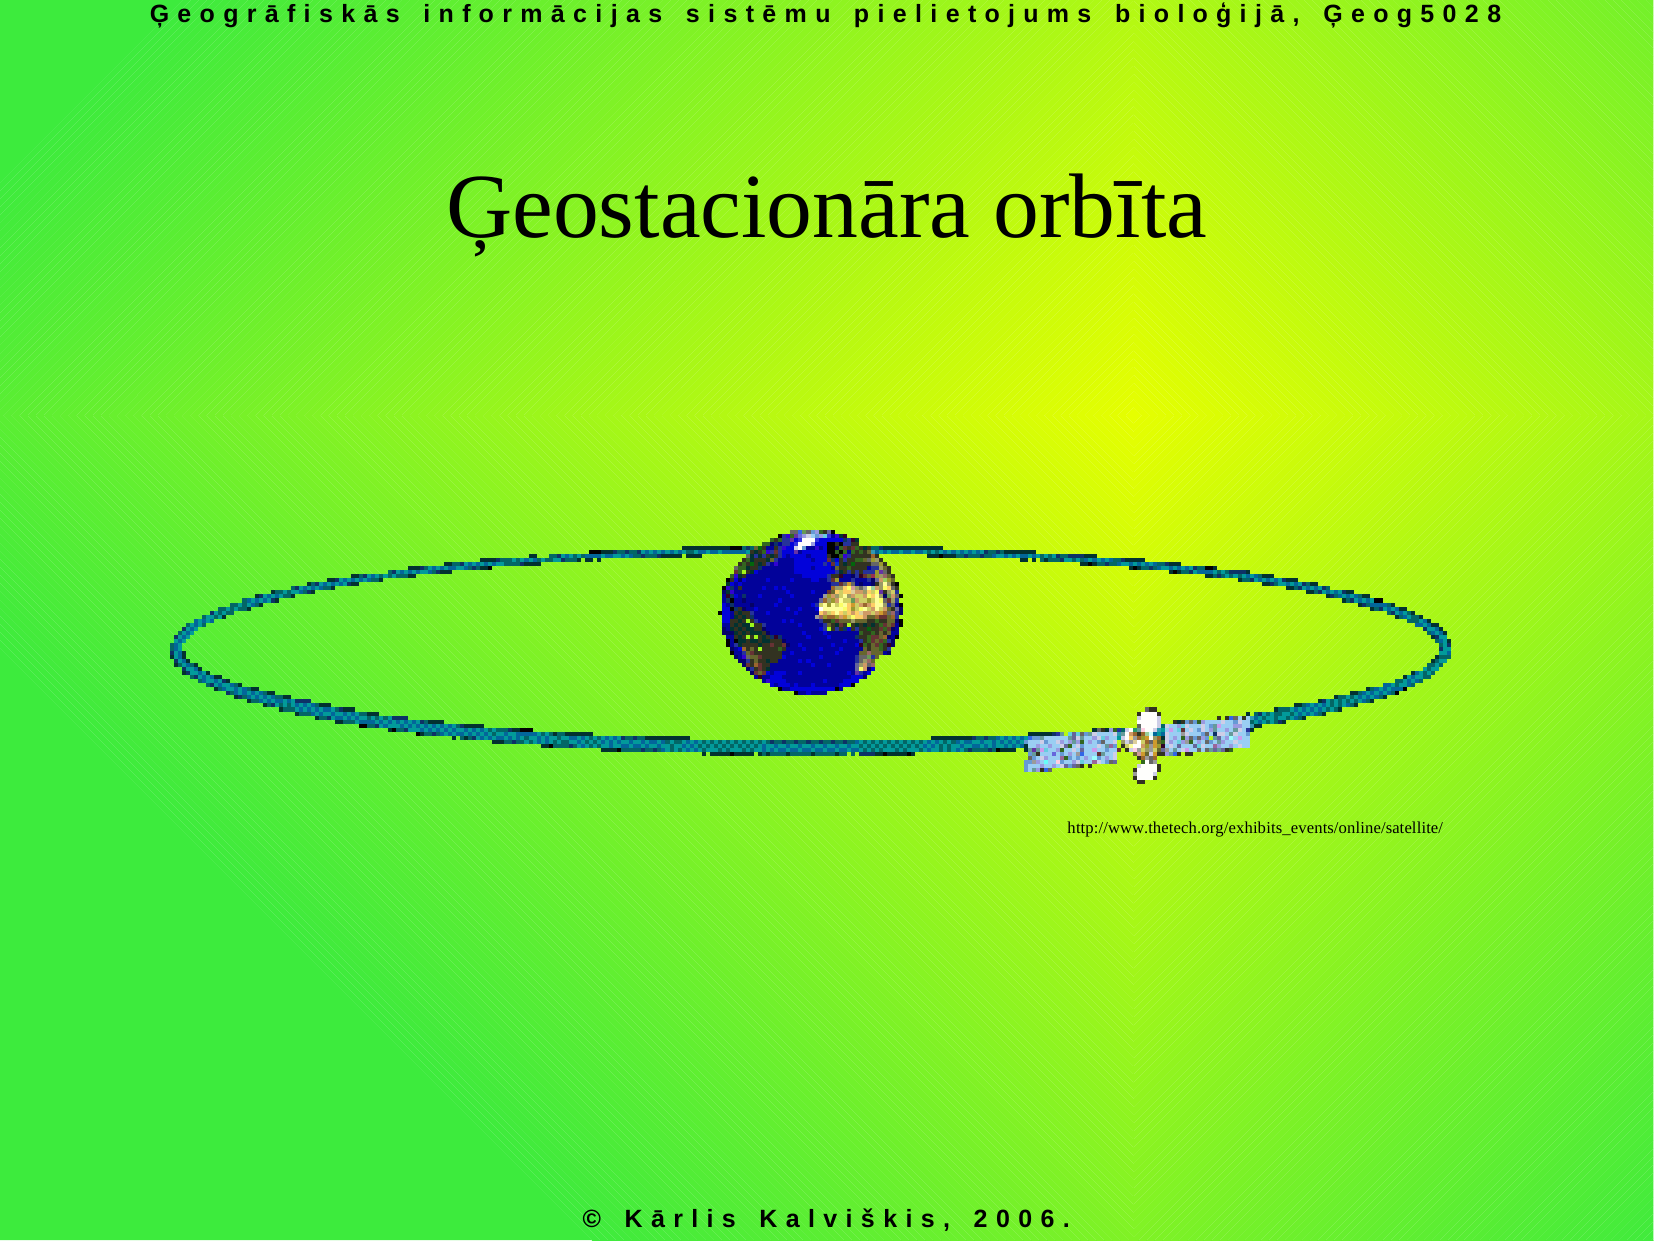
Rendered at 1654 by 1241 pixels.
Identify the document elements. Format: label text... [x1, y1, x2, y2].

picture [102, 494, 1520, 817]
text_box http://www.thetech.org/exhibits_events/online/satellite/ [1052, 810, 1454, 845]
title Ģeostacionāra orbīta [121, 102, 1534, 311]
